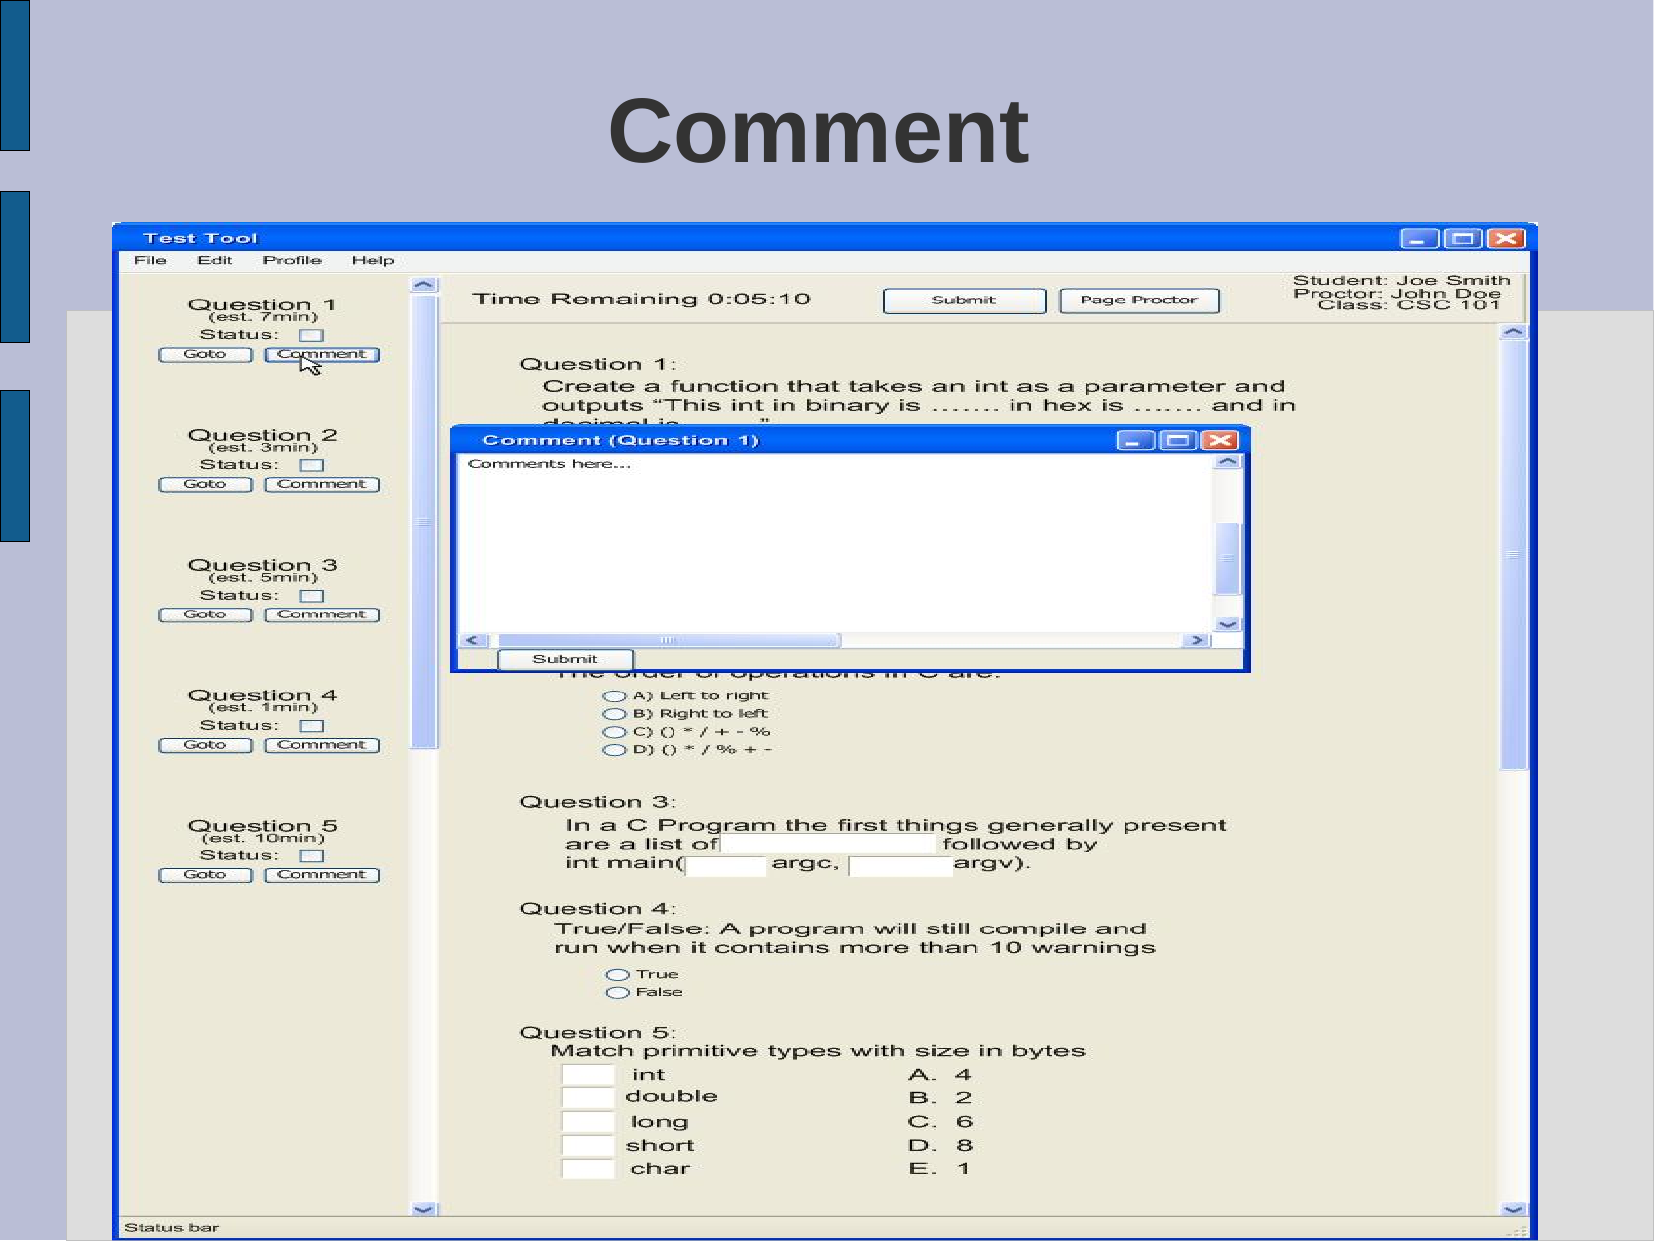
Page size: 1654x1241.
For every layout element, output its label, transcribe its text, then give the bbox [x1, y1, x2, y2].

picture [112, 222, 1538, 1241]
title Comment [112, 37, 1525, 222]
